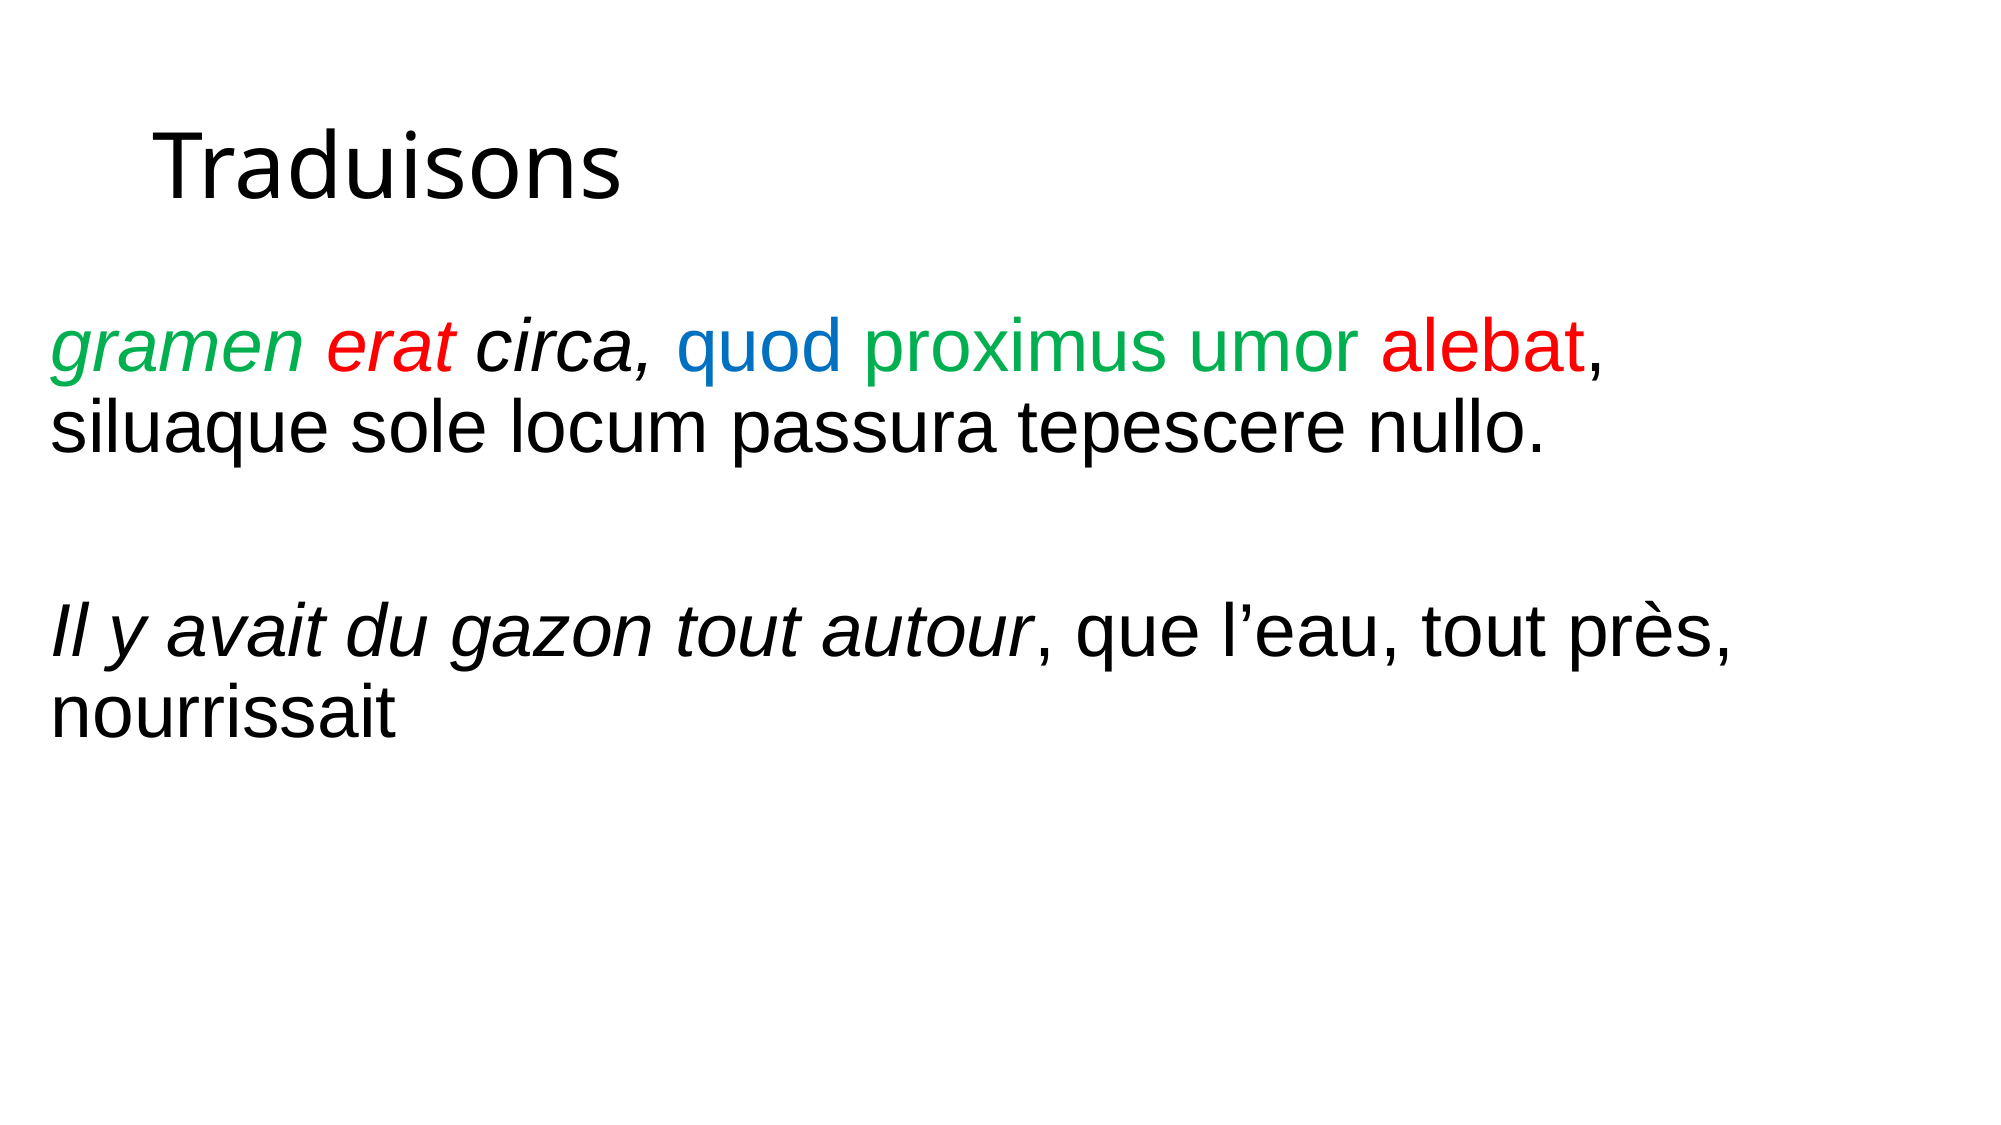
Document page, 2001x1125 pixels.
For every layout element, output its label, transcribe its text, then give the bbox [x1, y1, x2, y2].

list gramen erat circa, quod proximus umor alebat, siluaque sole locum passura tepescere nullo. Il y avait du gazon tout autour, que l’eau, tout près, nourrissait [35, 299, 1912, 1014]
title Traduisons [137, 59, 1863, 278]
